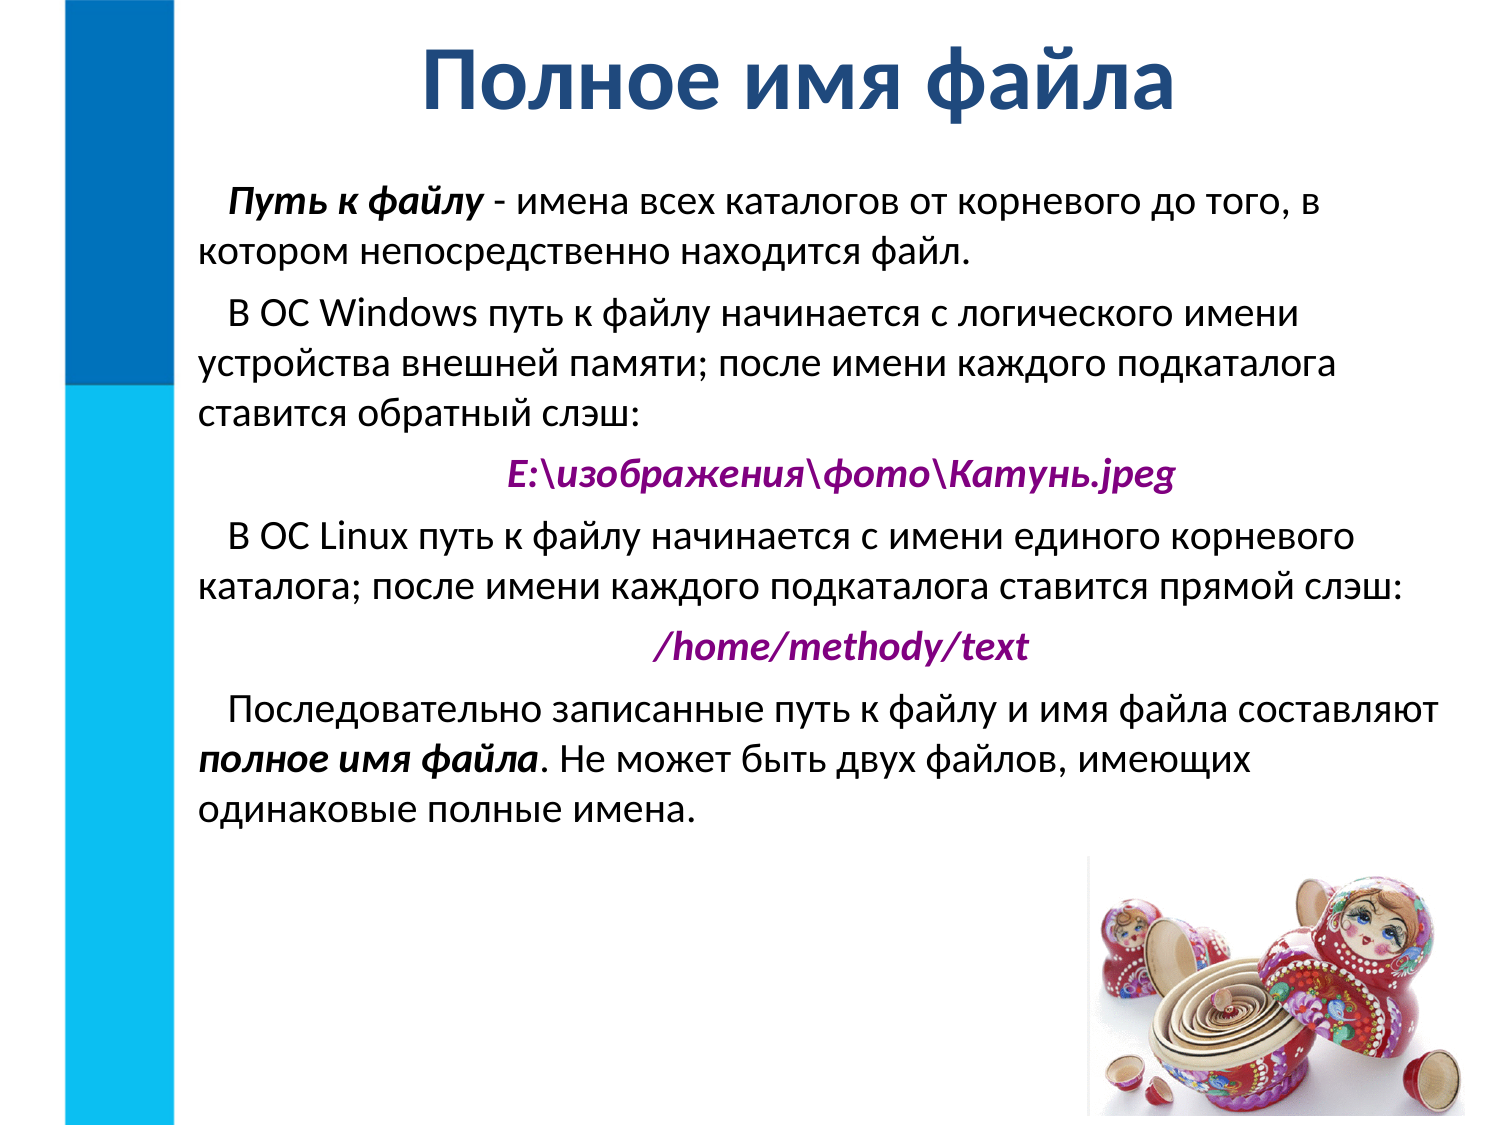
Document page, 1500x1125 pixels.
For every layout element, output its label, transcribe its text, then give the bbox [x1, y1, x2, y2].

text_box Полное имя файла [183, 30, 1437, 135]
picture [0, 0, 1500, 1125]
text_box Путь к файлу - имена всех каталогов от корневого до того, в котором непосредственно находится файл. В ОС Windows путь к файлу начинается с логического имени устройства внешней памяти; после имени каждого подкаталога ставится обратный слэш: Е:\изображения\фото\Катунь.jpeg В ОС Linux путь к файлу начинается с имени единого корневого каталога; после имени каждого подкаталога ставится прямой слэш: /home/methody/text Последовательно записанные путь к файлу и имя файла составляют полное имя файла. Не может быть двух файлов, имеющих одинаковые полные имена. [183, 165, 1471, 839]
